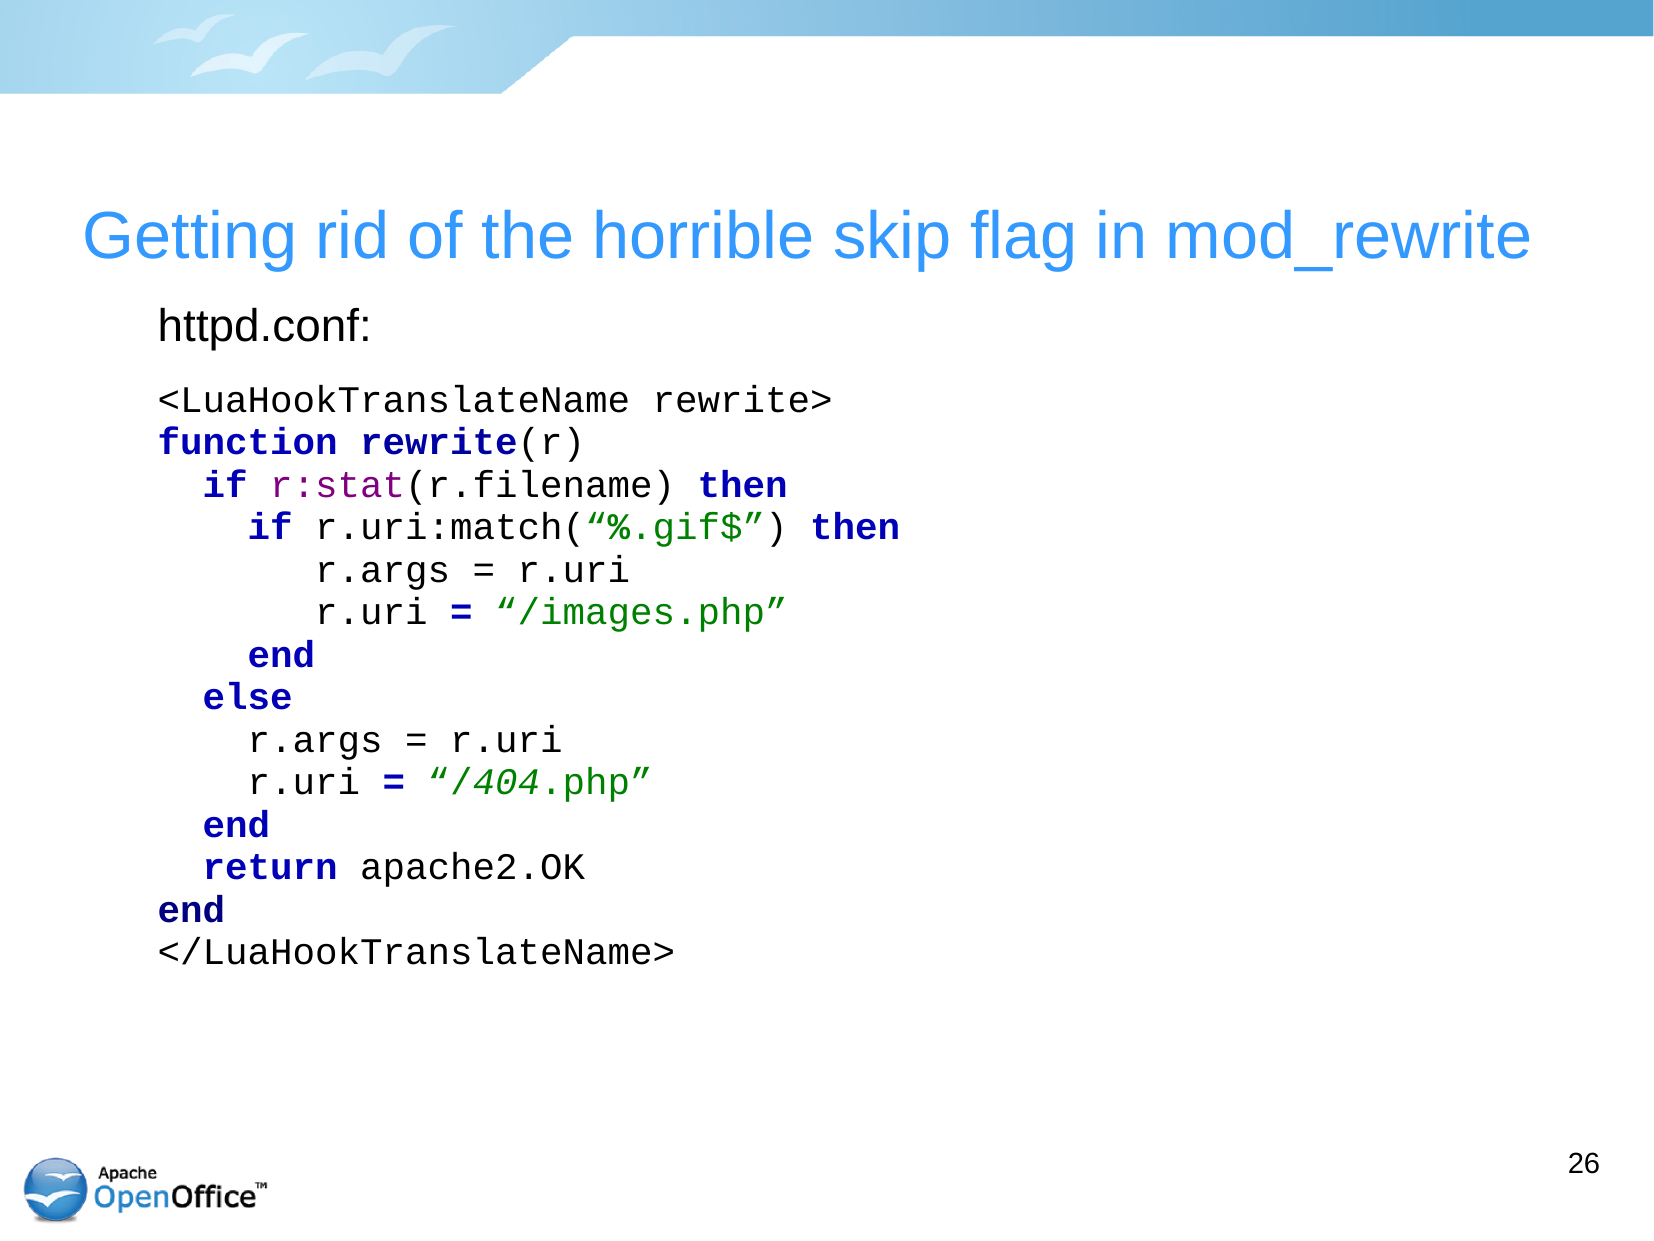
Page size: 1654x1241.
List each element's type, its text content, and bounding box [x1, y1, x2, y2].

title Getting rid of the horrible skip flag in mod_rewrite [82, 132, 1571, 340]
picture [0, 0, 1654, 1241]
list httpd.conf: <LuaHookTranslateName rewrite> function rewrite(r) if r:stat(r.filename) then if r.uri:match(“%.gif$”) then r.args = r.uri r.uri = “/images.php” end else r.args = r.uri r.uri = “/404.php” end return apache2.OK end </LuaHookTranslateName> [86, 300, 1576, 1173]
